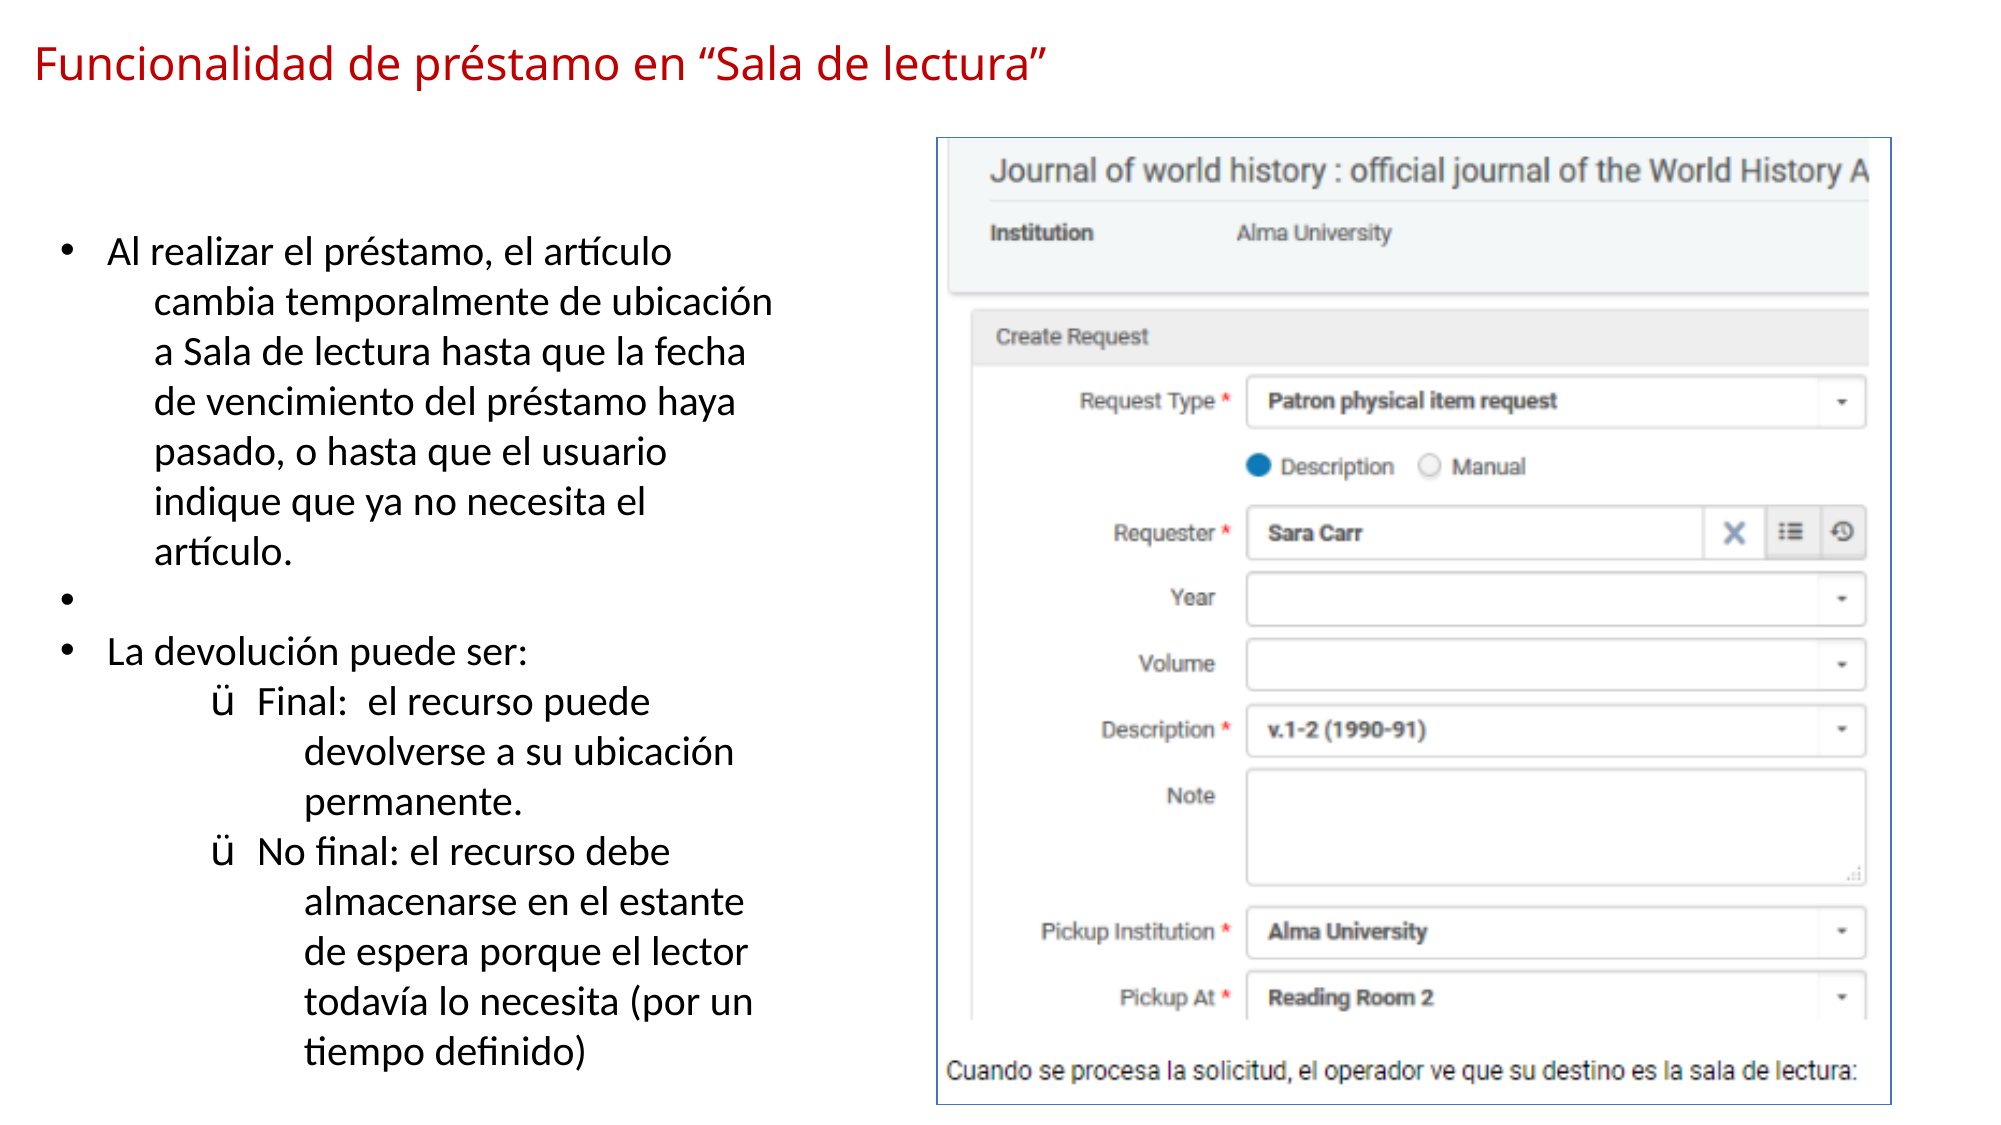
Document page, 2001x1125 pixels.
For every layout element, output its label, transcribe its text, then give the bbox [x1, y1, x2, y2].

text_box Al realizar el préstamo, el artículo cambia temporalmente de ubicación a Sala de lectura hasta que la fecha de vencimiento del préstamo haya pasado, o hasta que el usuario indique que ya no necesita el artículo. La devolución puede ser: Final: el recurso puede devolverse a su ubicación permanente. No final: el recurso debe almacenarse en el estante de espera porque el lector todavía lo necesita (por un tiempo definido) [45, 216, 794, 984]
picture [937, 138, 1891, 1104]
title Funcionalidad de préstamo en “Sala de lectura” [18, 20, 1225, 111]
